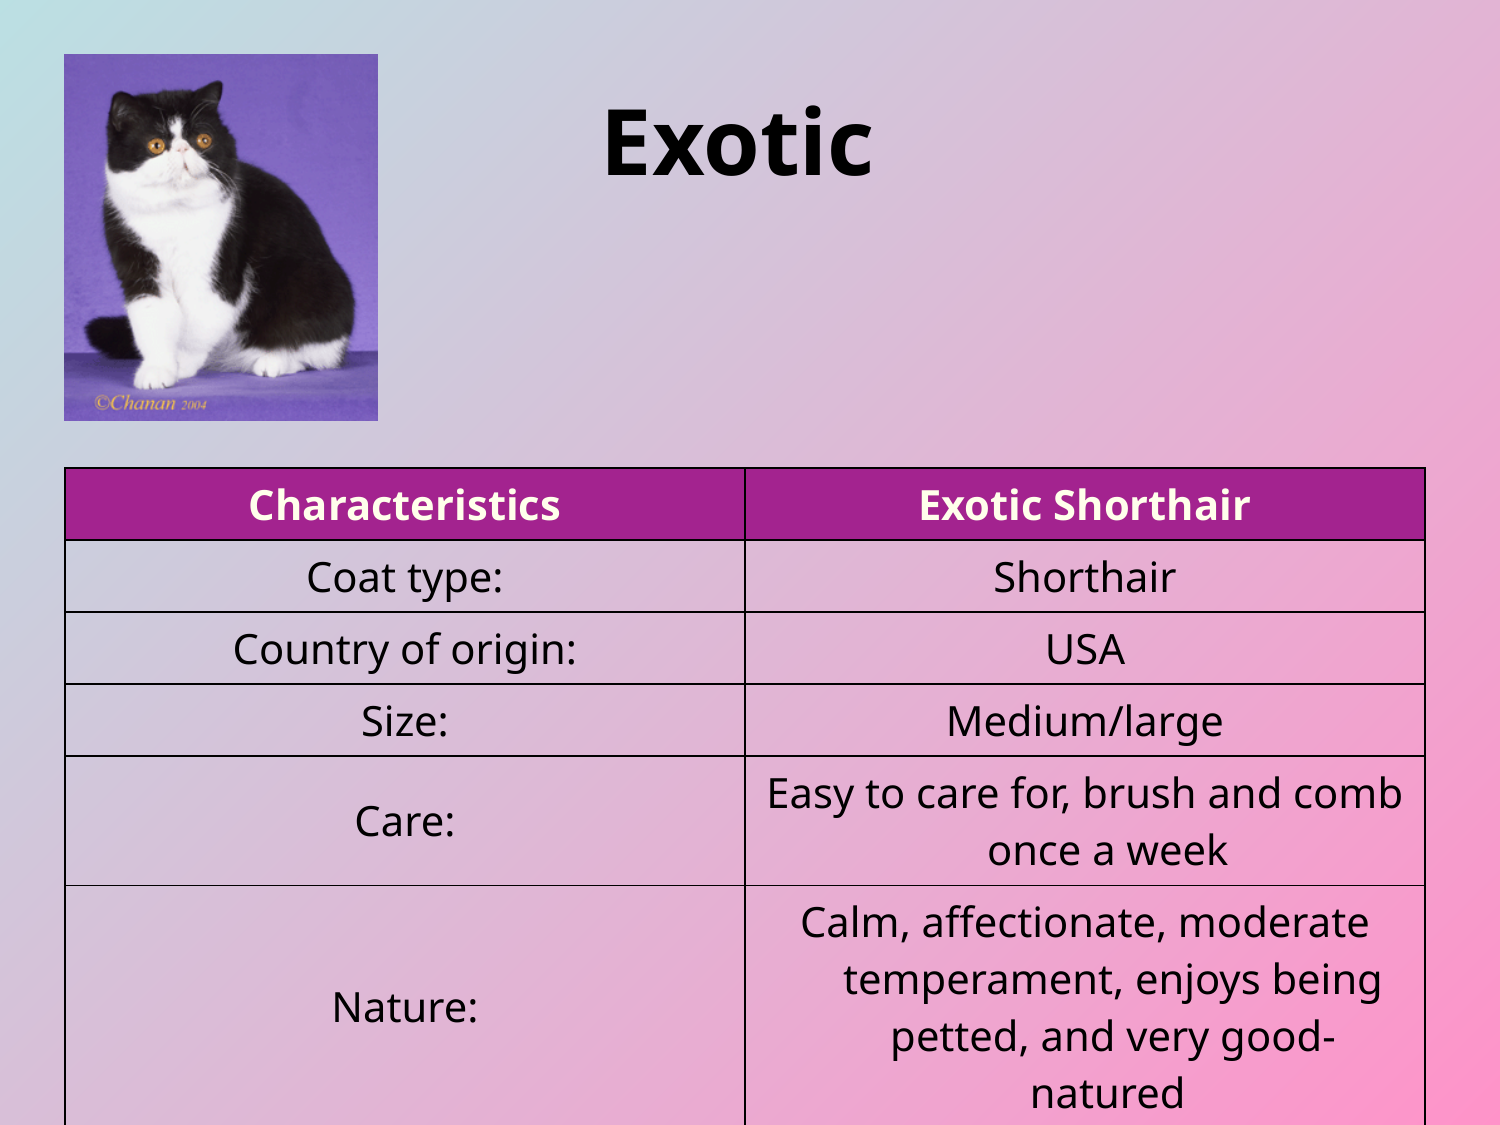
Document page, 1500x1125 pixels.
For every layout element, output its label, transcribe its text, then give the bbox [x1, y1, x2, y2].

title Exotic [75, 45, 1425, 233]
table_cell Calm, affectionate, moderate temperament, enjoys being petted, and very good-natured [746, 886, 1424, 1125]
table_header Exotic Shorthair [746, 469, 1424, 539]
table_cell Size: [66, 685, 744, 755]
table_header Characteristics [66, 469, 744, 539]
table_cell Coat type: [66, 541, 744, 611]
table_cell Medium/large [746, 685, 1424, 755]
table_cell Nature: [66, 886, 744, 1125]
table_cell Country of origin: [66, 613, 744, 683]
table_cell USA [746, 613, 1424, 683]
picture [64, 54, 378, 421]
table_cell Care: [66, 757, 744, 885]
table_cell Easy to care for, brush and comb once a week [746, 757, 1424, 885]
table_cell Shorthair [746, 541, 1424, 611]
